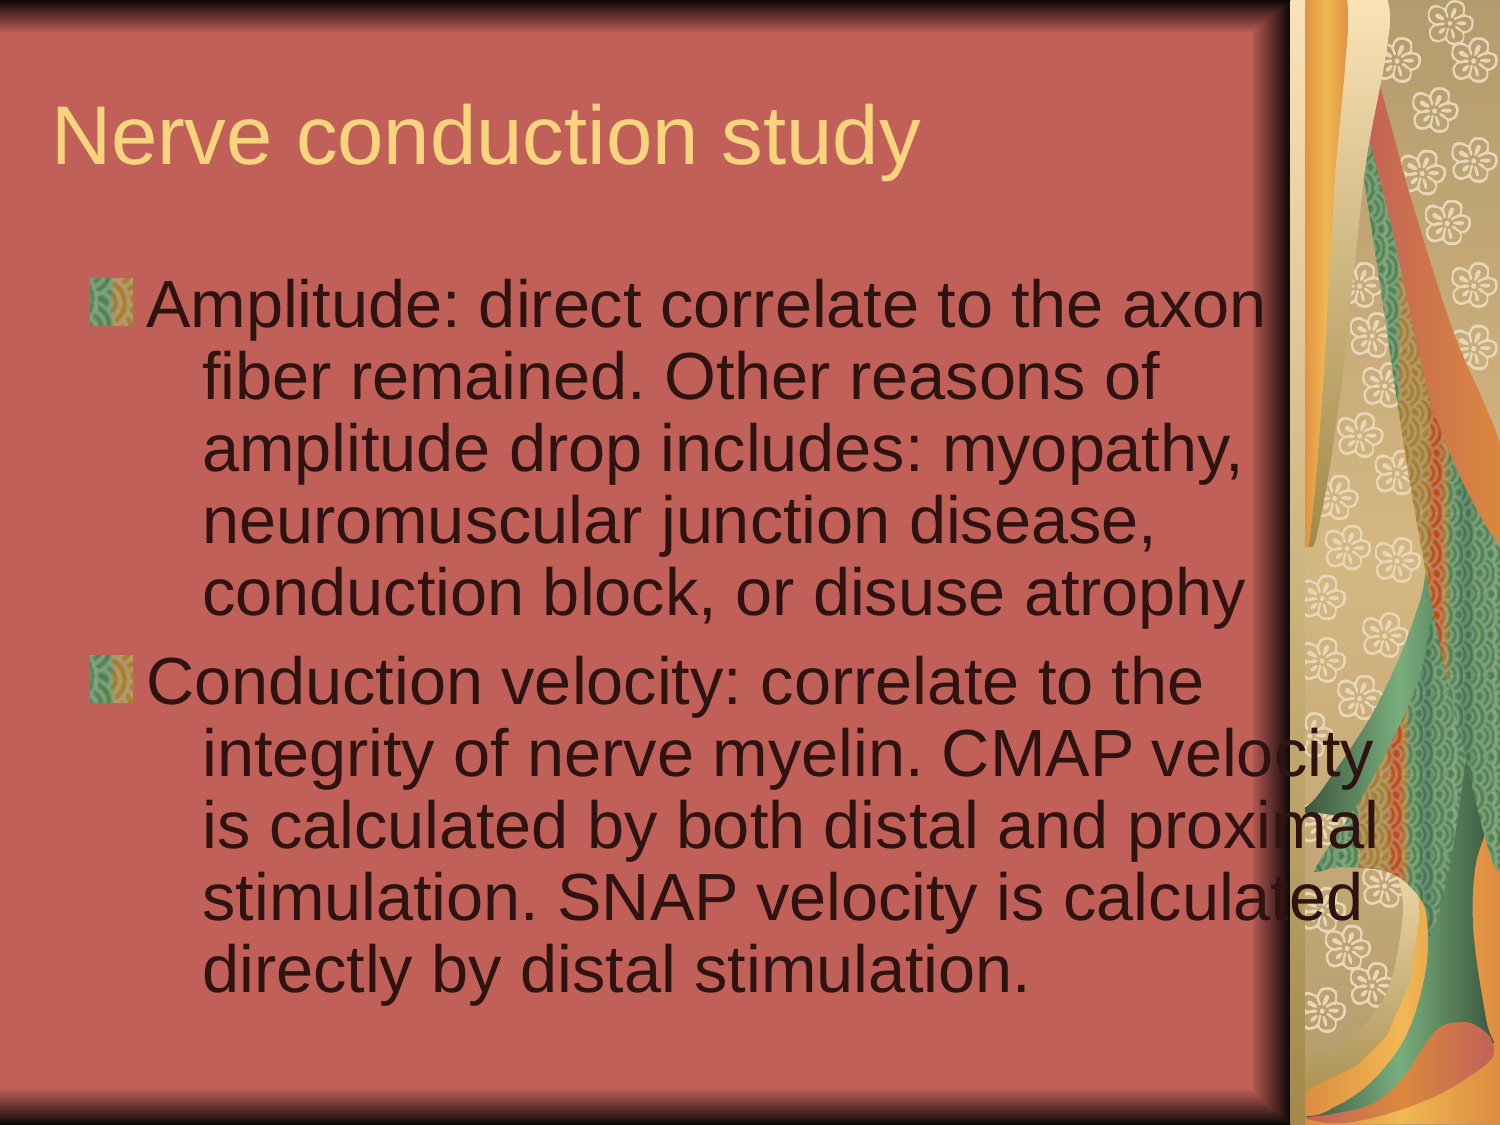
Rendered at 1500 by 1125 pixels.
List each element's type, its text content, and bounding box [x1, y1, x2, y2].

list Amplitude: direct correlate to the axon fiber remained. Other reasons of amplitude drop includes: myopathy, neuromuscular junction disease, conduction block, or disuse atrophy Conduction velocity: correlate to the integrity of nerve myelin. CMAP velocity is calculated by both distal and proximal stimulation. SNAP velocity is calculated directly by distal stimulation. [75, 262, 1426, 1071]
title Nerve conduction study [35, 37, 1263, 225]
